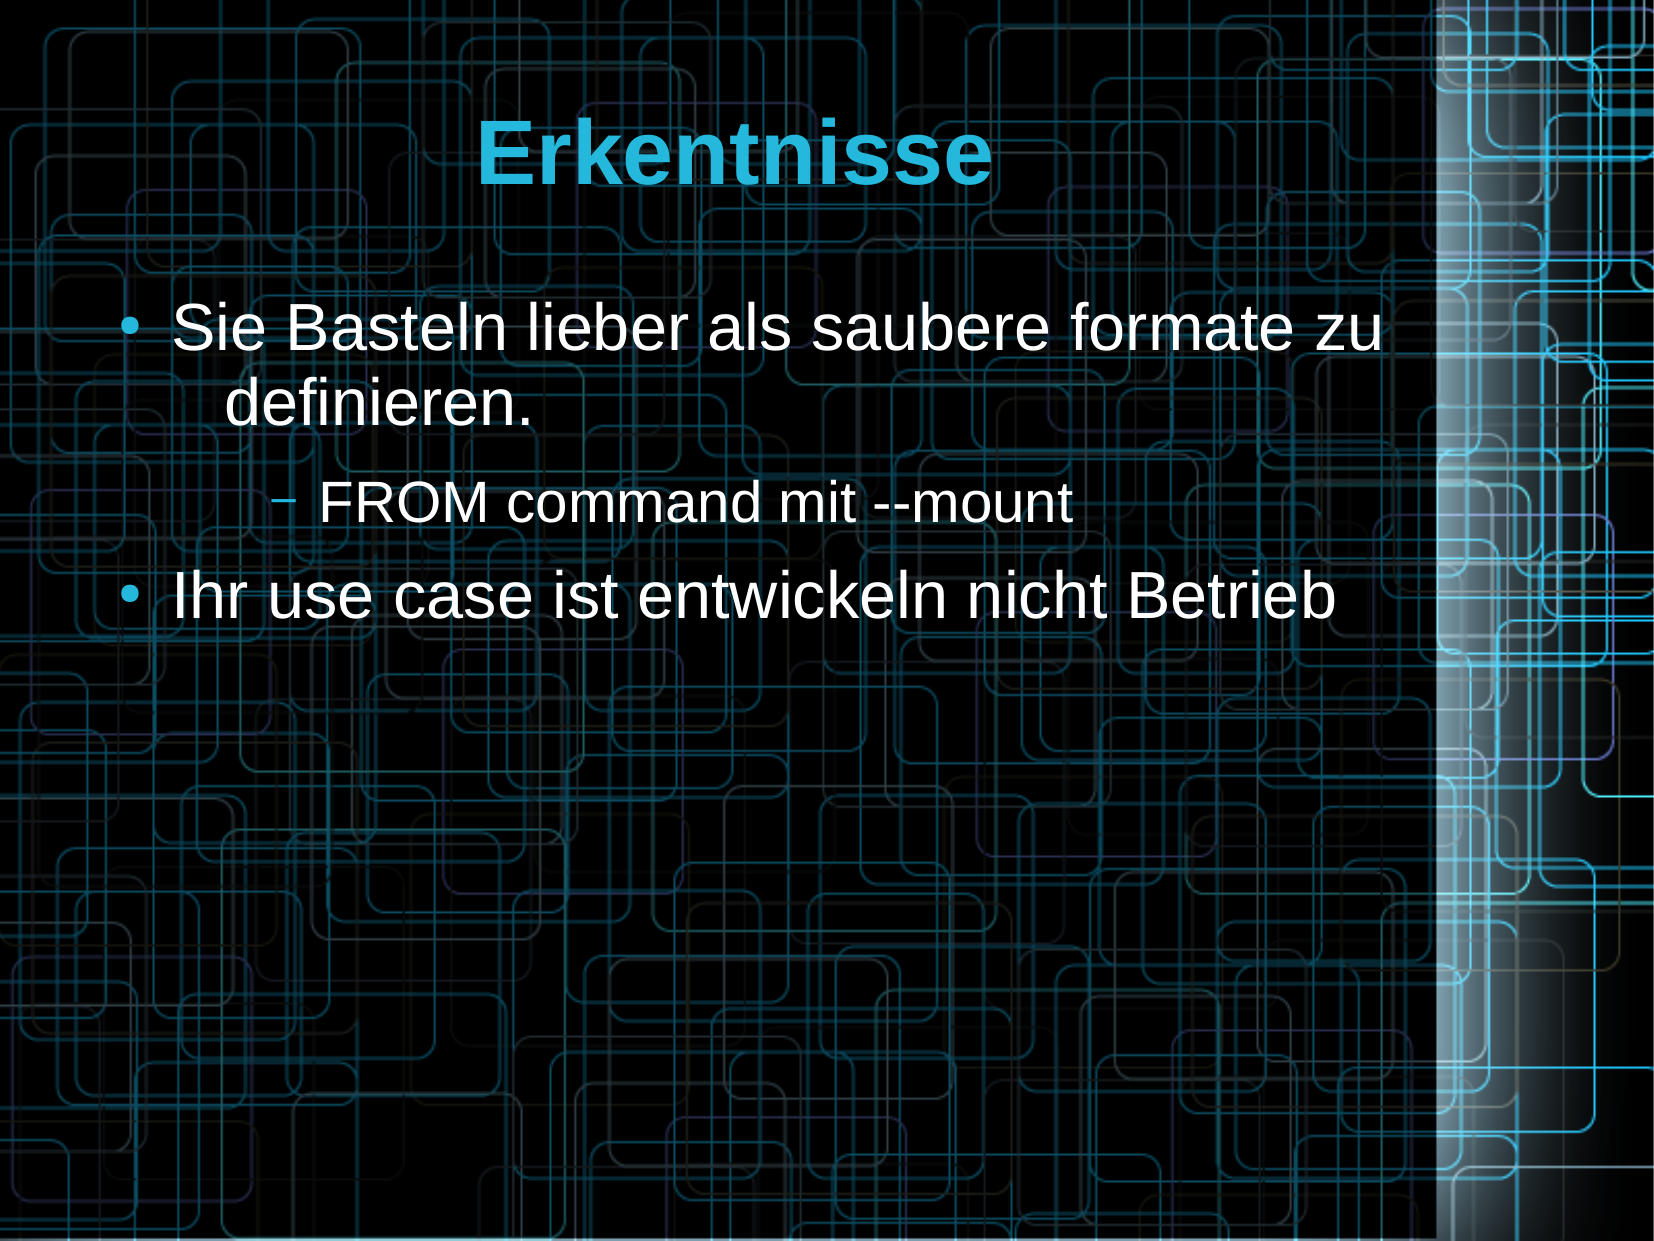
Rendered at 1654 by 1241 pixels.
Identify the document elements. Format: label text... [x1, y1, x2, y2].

title Erkentnisse [82, 49, 1388, 257]
list Sie Basteln lieber als saubere formate zu definieren. FROM command mit --mount Ihr use case ist entwickeln nicht Betrieb [82, 290, 1388, 1010]
picture [0, 0, 1654, 1241]
